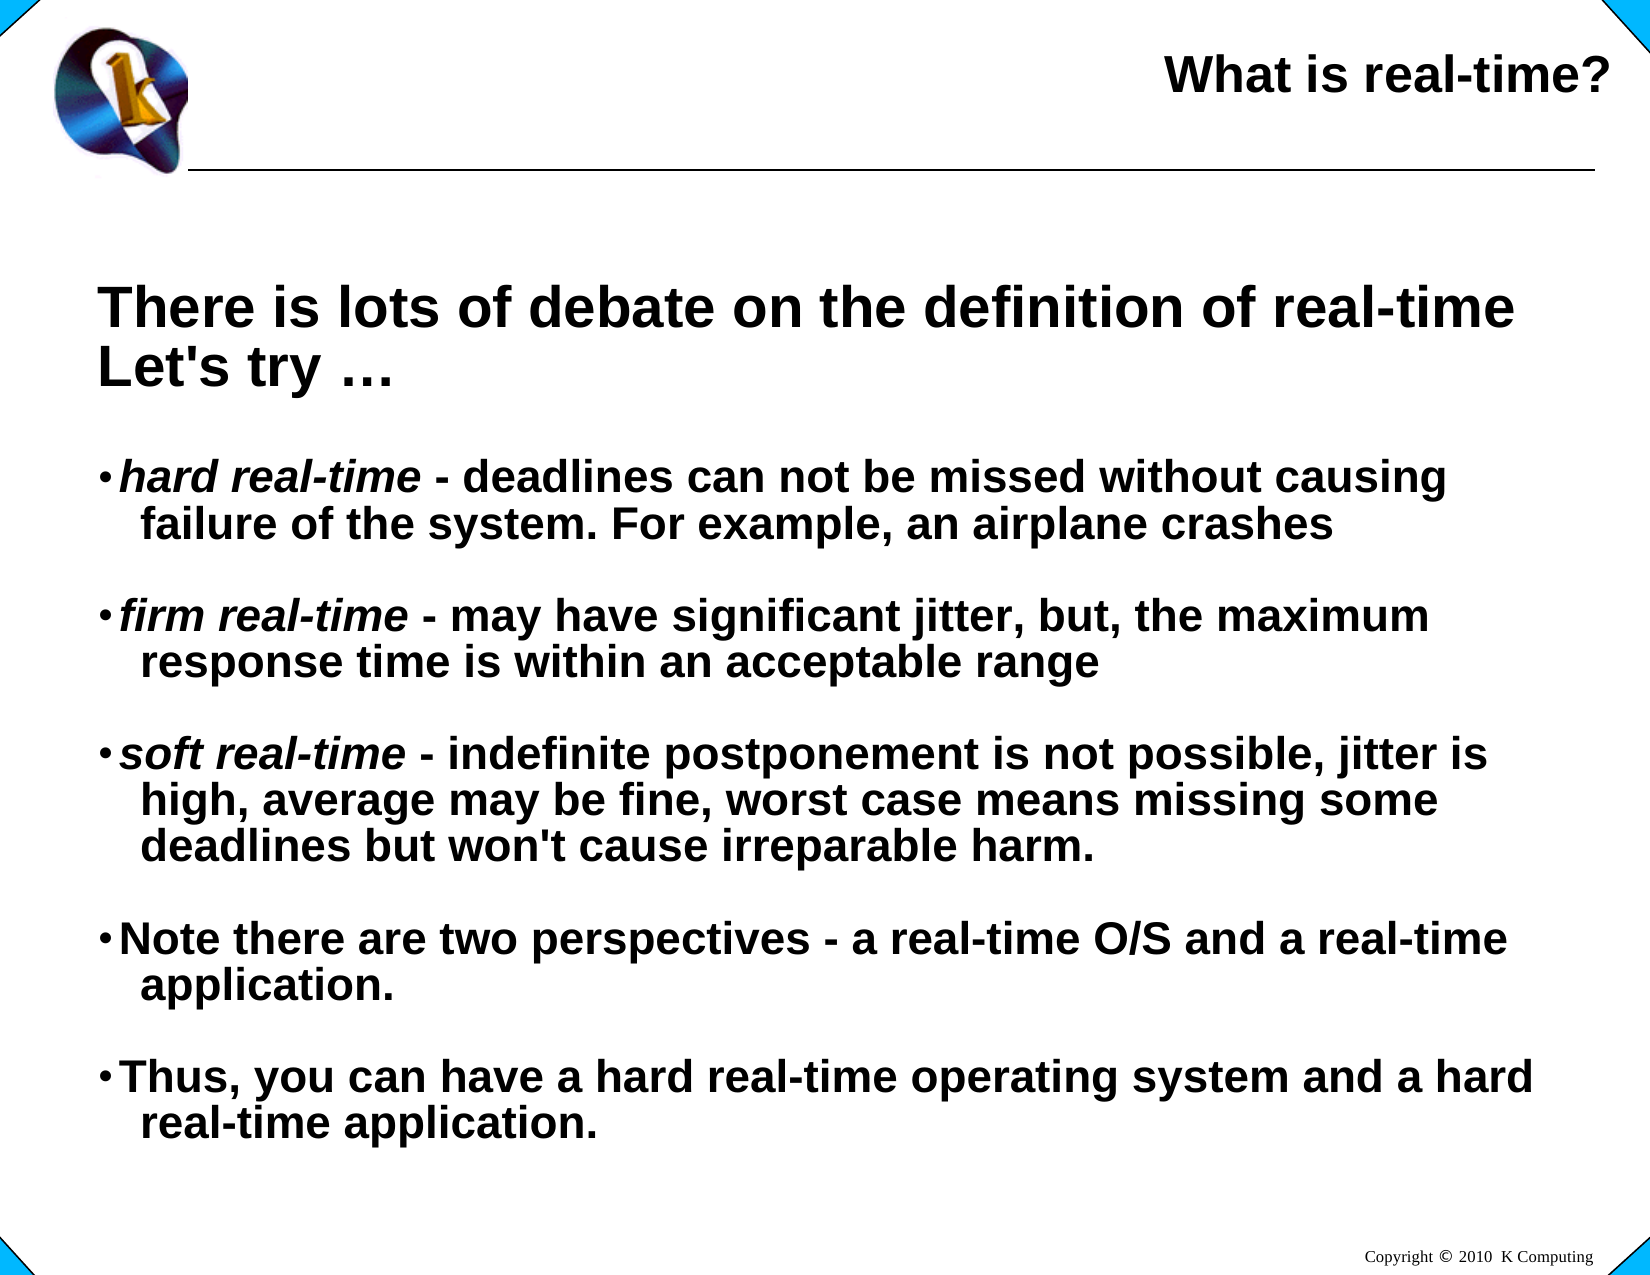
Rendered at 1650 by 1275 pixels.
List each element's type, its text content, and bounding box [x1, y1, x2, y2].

picture [53, 17, 188, 188]
title What is real-time? [437, 7, 1613, 143]
text_box There is lots of debate on the definition of real-time Let's try … hard real-time - deadlines can not be missed without causing failure of the system. For example, an airplane crashes firm real-time - may have significant jitter, but, the maximum response time is within an acceptable range soft real-time - indefinite postponement is not possible, jitter is high, average may be fine, worst case means missing some deadlines but won't cause irreparable harm. Note there are two perspectives - a real-time O/S and a real-time application. Thus, you can have a hard real-time operating system and a hard real-time application. [84, 273, 1584, 1162]
